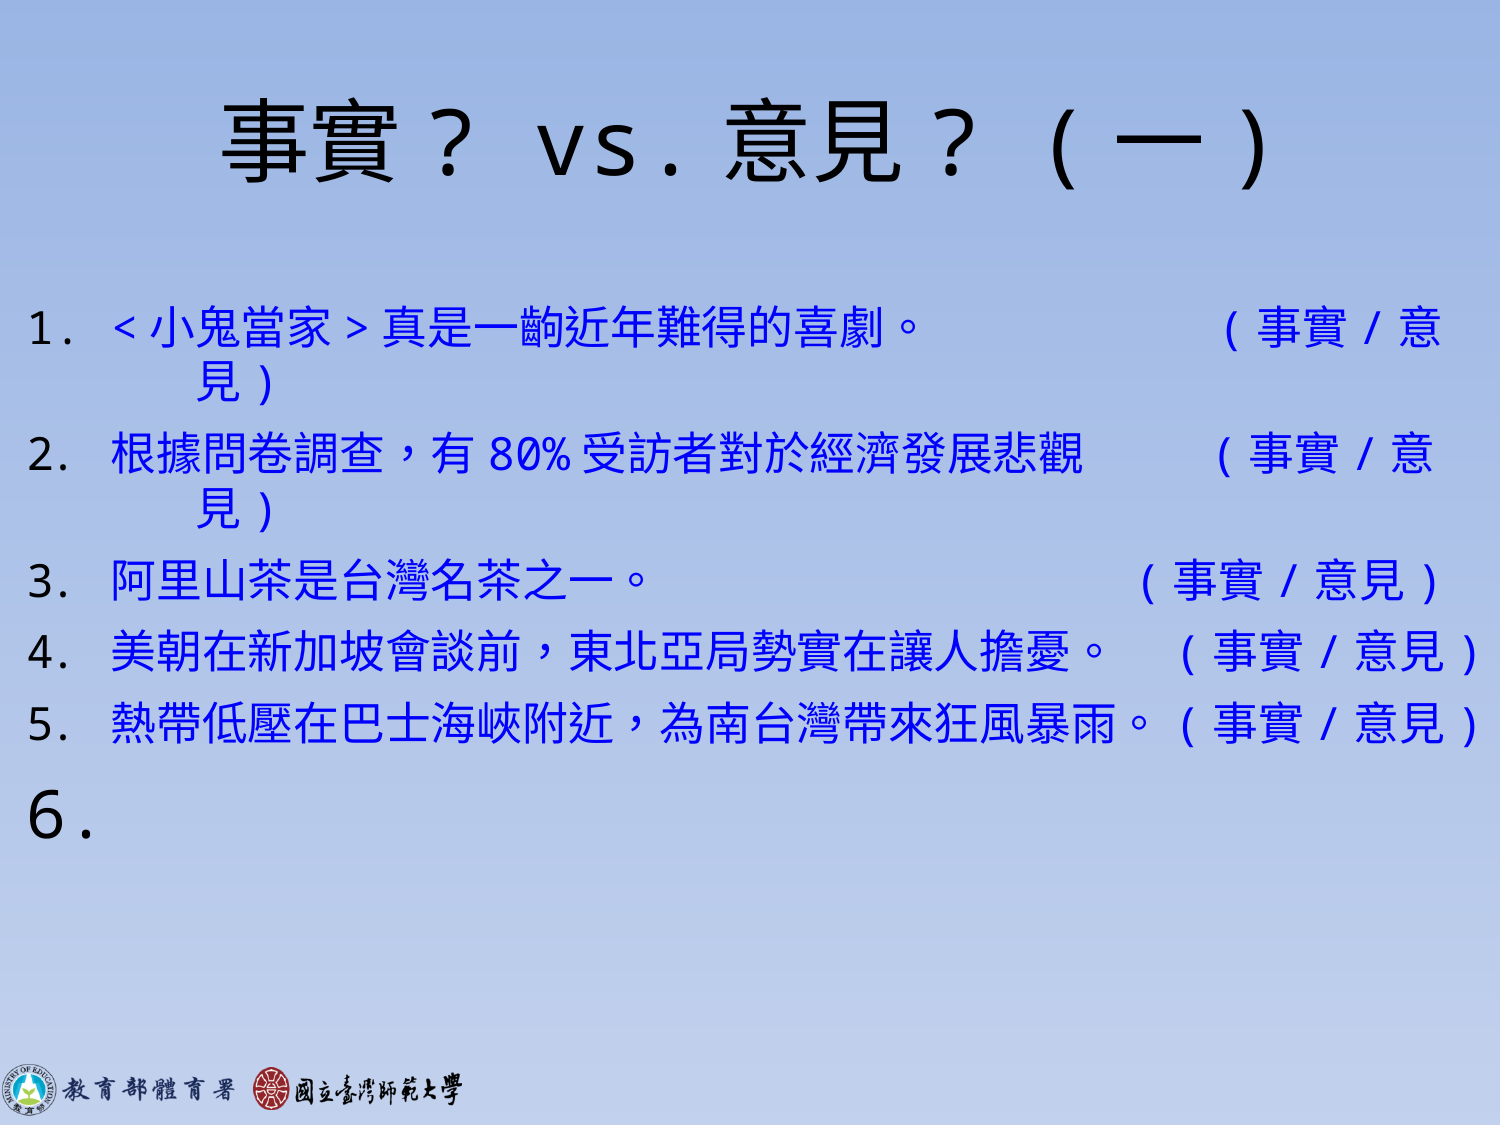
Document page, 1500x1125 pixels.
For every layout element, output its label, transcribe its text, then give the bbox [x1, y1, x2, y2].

list <小鬼當家>真是一齣近年難得的喜劇。 (事實/意見) 根據問卷調查，有80%受訪者對於經濟發展悲觀 (事實/意見) 阿里山茶是台灣名茶之一。 (事實/意見) 美朝在新加坡會談前，東北亞局勢實在讓人擔憂。 (事實/意見) 熱帶低壓在巴士海峽附近，為南台灣帶來狂風暴雨。(事實/意見) [11, 290, 1500, 1085]
title 事實? vs.意見? (一) [75, 45, 1426, 233]
